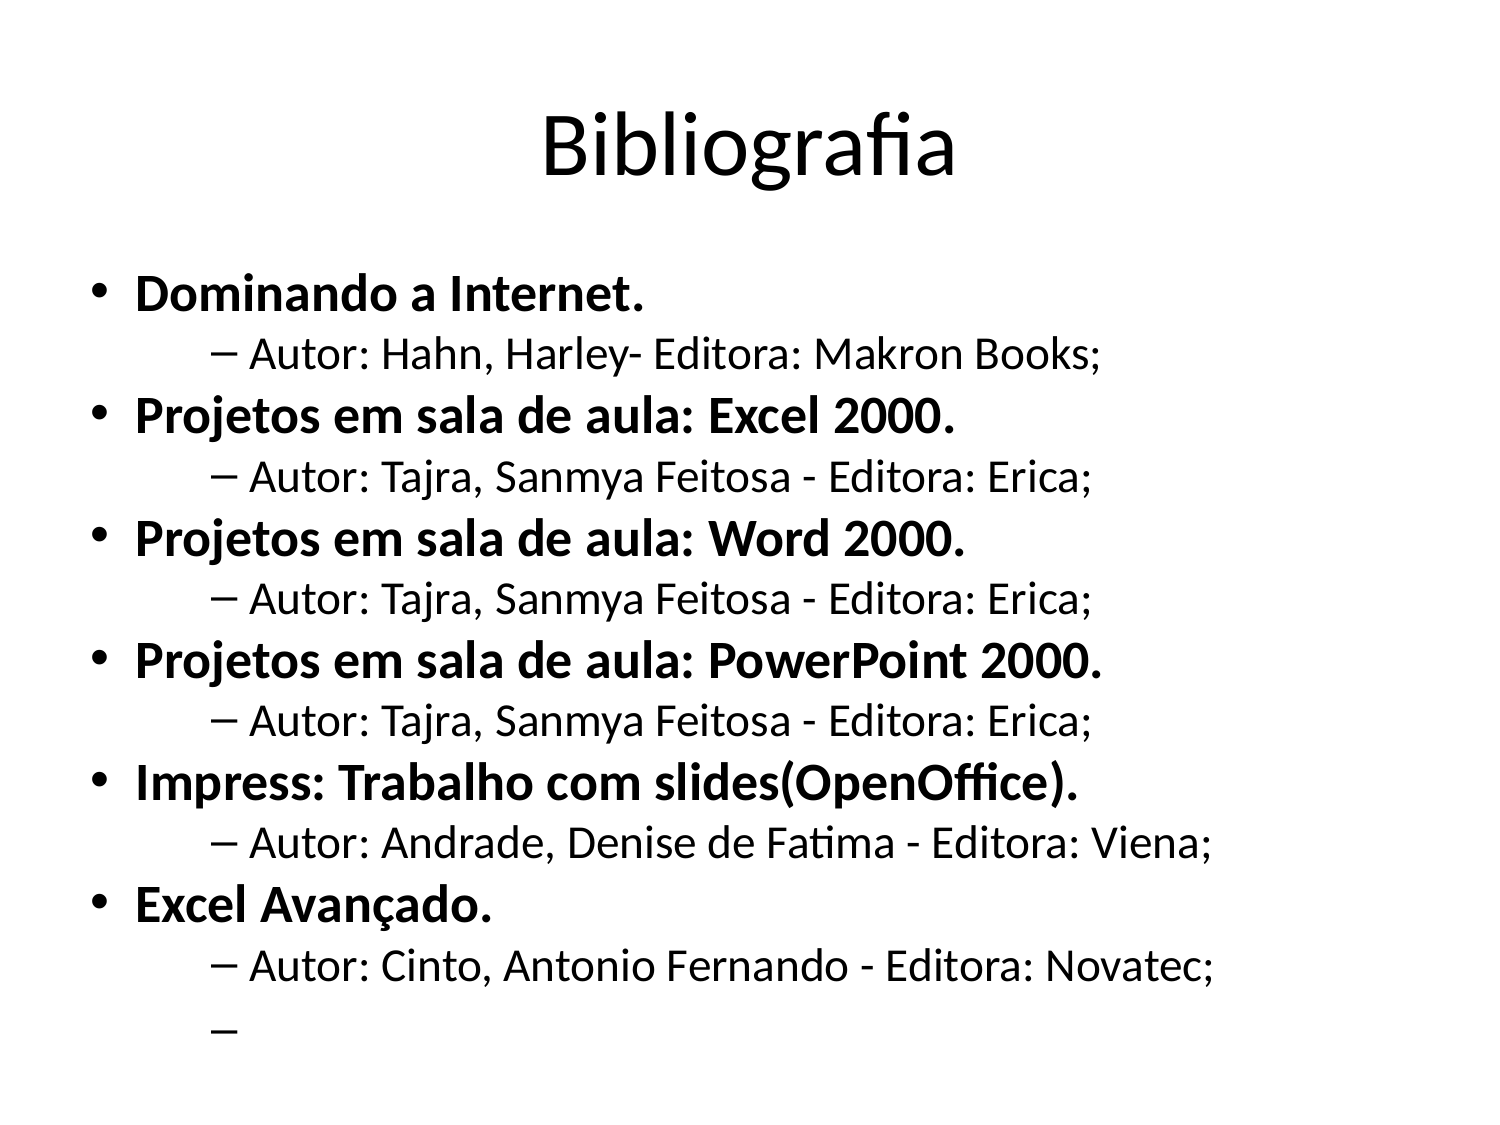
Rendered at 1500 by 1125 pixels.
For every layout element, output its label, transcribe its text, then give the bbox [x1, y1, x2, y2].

title Bibliografia [75, 45, 1426, 233]
list Dominando a Internet. Autor: Hahn, Harley- Editora: Makron Books; Projetos em sala de aula: Excel 2000. Autor: Tajra, Sanmya Feitosa - Editora: Erica; Projetos em sala de aula: Word 2000. Autor: Tajra, Sanmya Feitosa - Editora: Erica; Projetos em sala de aula: PowerPoint 2000. Autor: Tajra, Sanmya Feitosa - Editora: Erica; Impress: Trabalho com slides(OpenOffice). Autor: Andrade, Denise de Fatima - Editora: Viena; Excel Avançado. Autor: Cinto, Antonio Fernando - Editora: Novatec; [75, 262, 1426, 1005]
